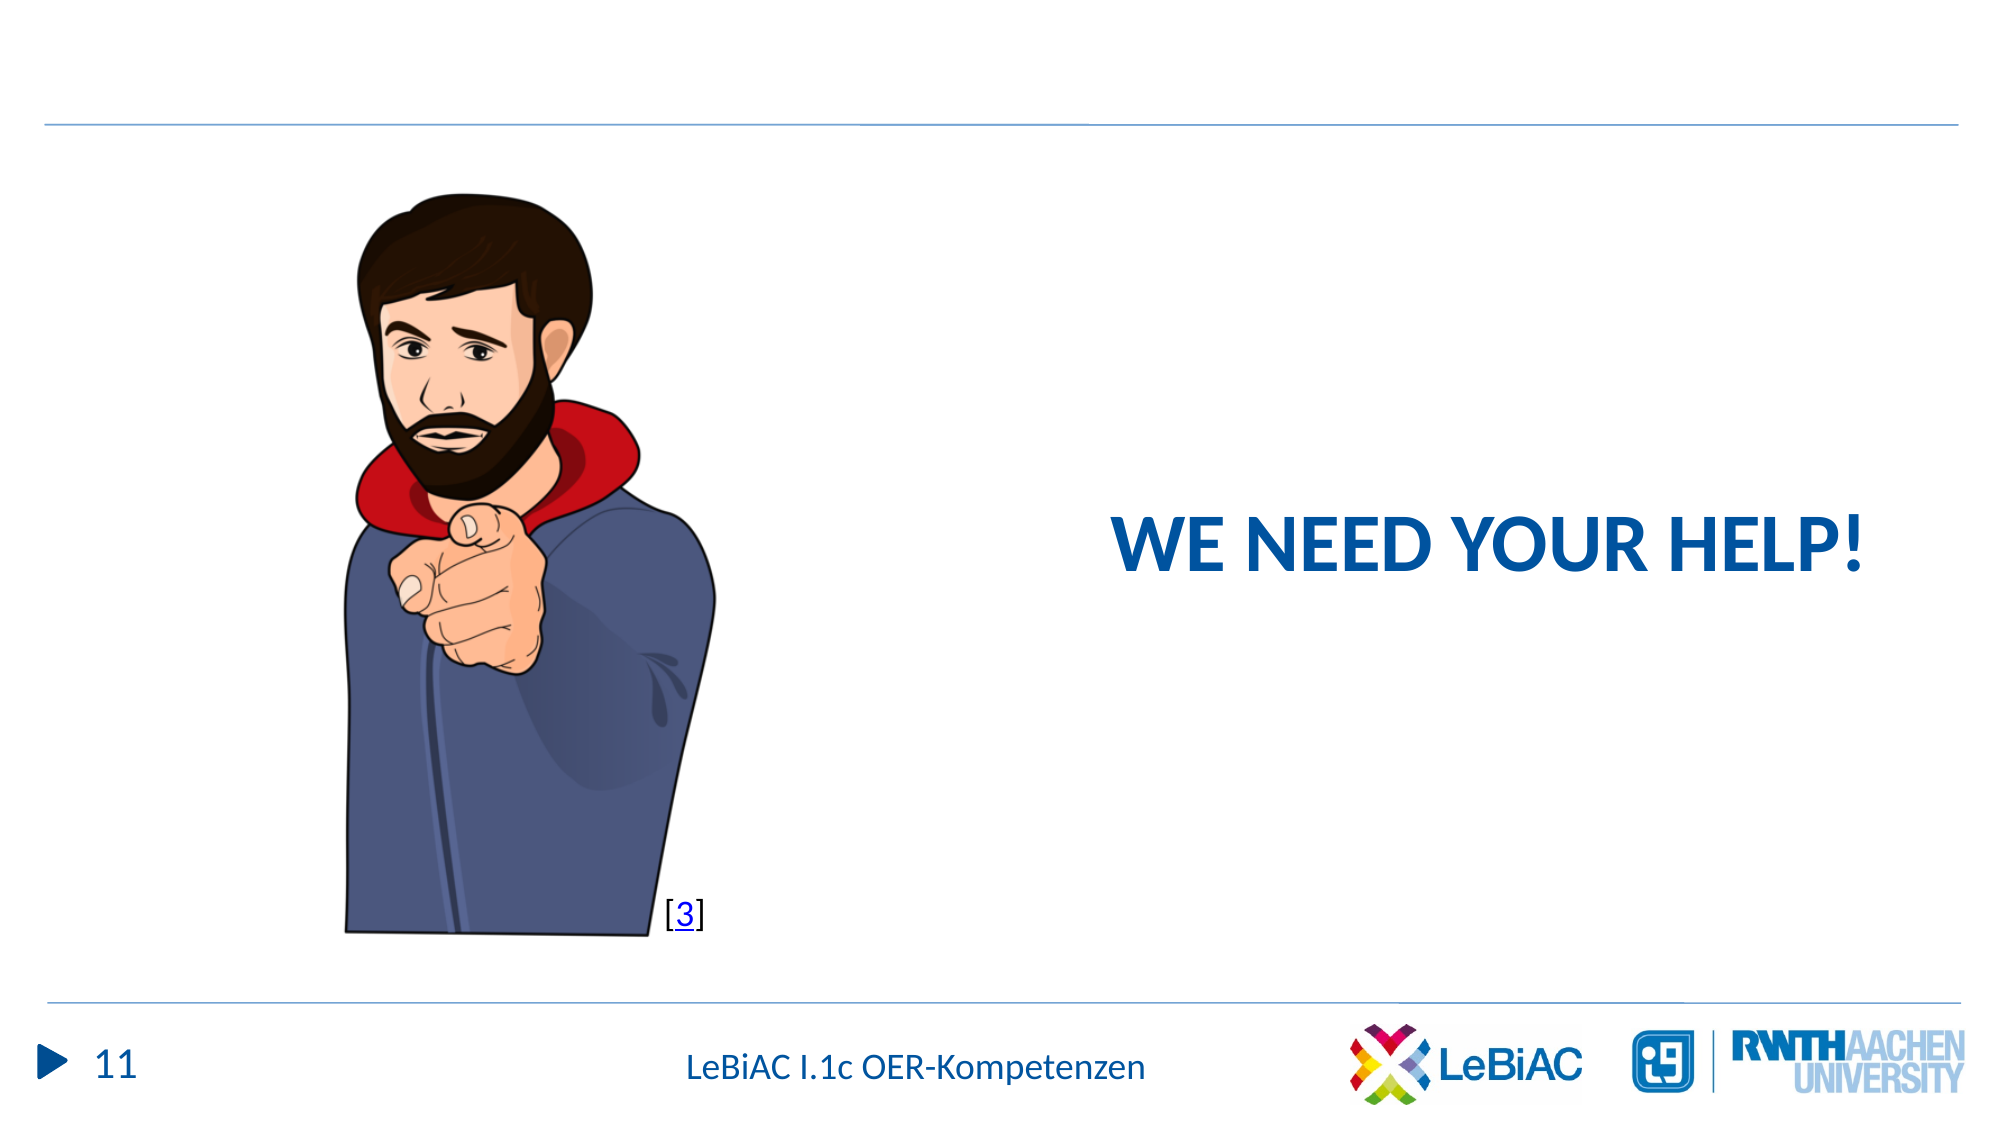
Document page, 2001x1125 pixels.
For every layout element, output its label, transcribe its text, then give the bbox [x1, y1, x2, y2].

picture [1350, 1024, 1582, 1105]
picture [217, 148, 812, 991]
picture [1631, 1028, 1966, 1094]
text_box [3] [649, 881, 730, 942]
list WE NEED YOUR HELP! [1019, 149, 1959, 991]
